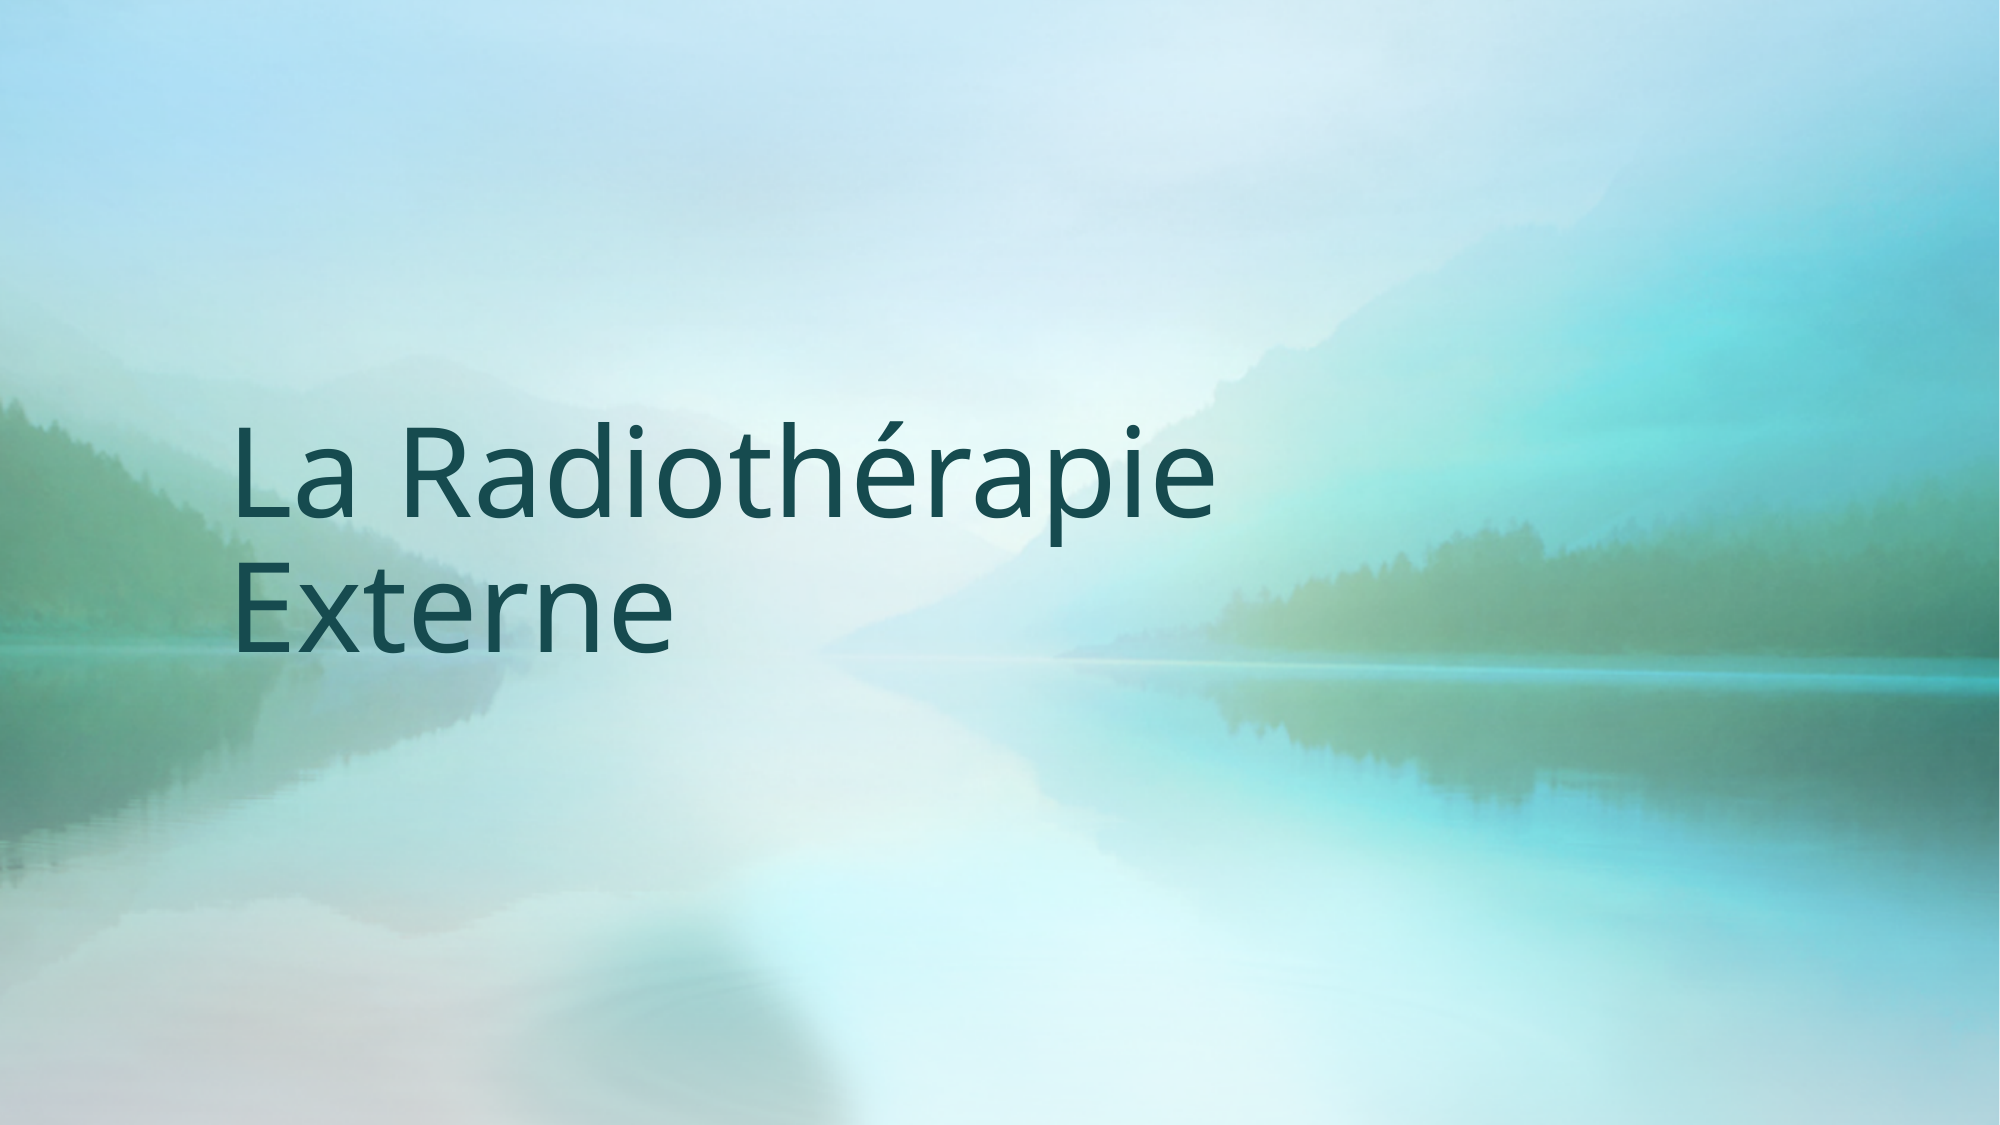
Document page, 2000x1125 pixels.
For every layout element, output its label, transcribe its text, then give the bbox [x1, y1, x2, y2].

title La Radiothérapie Externe [212, 162, 1600, 688]
